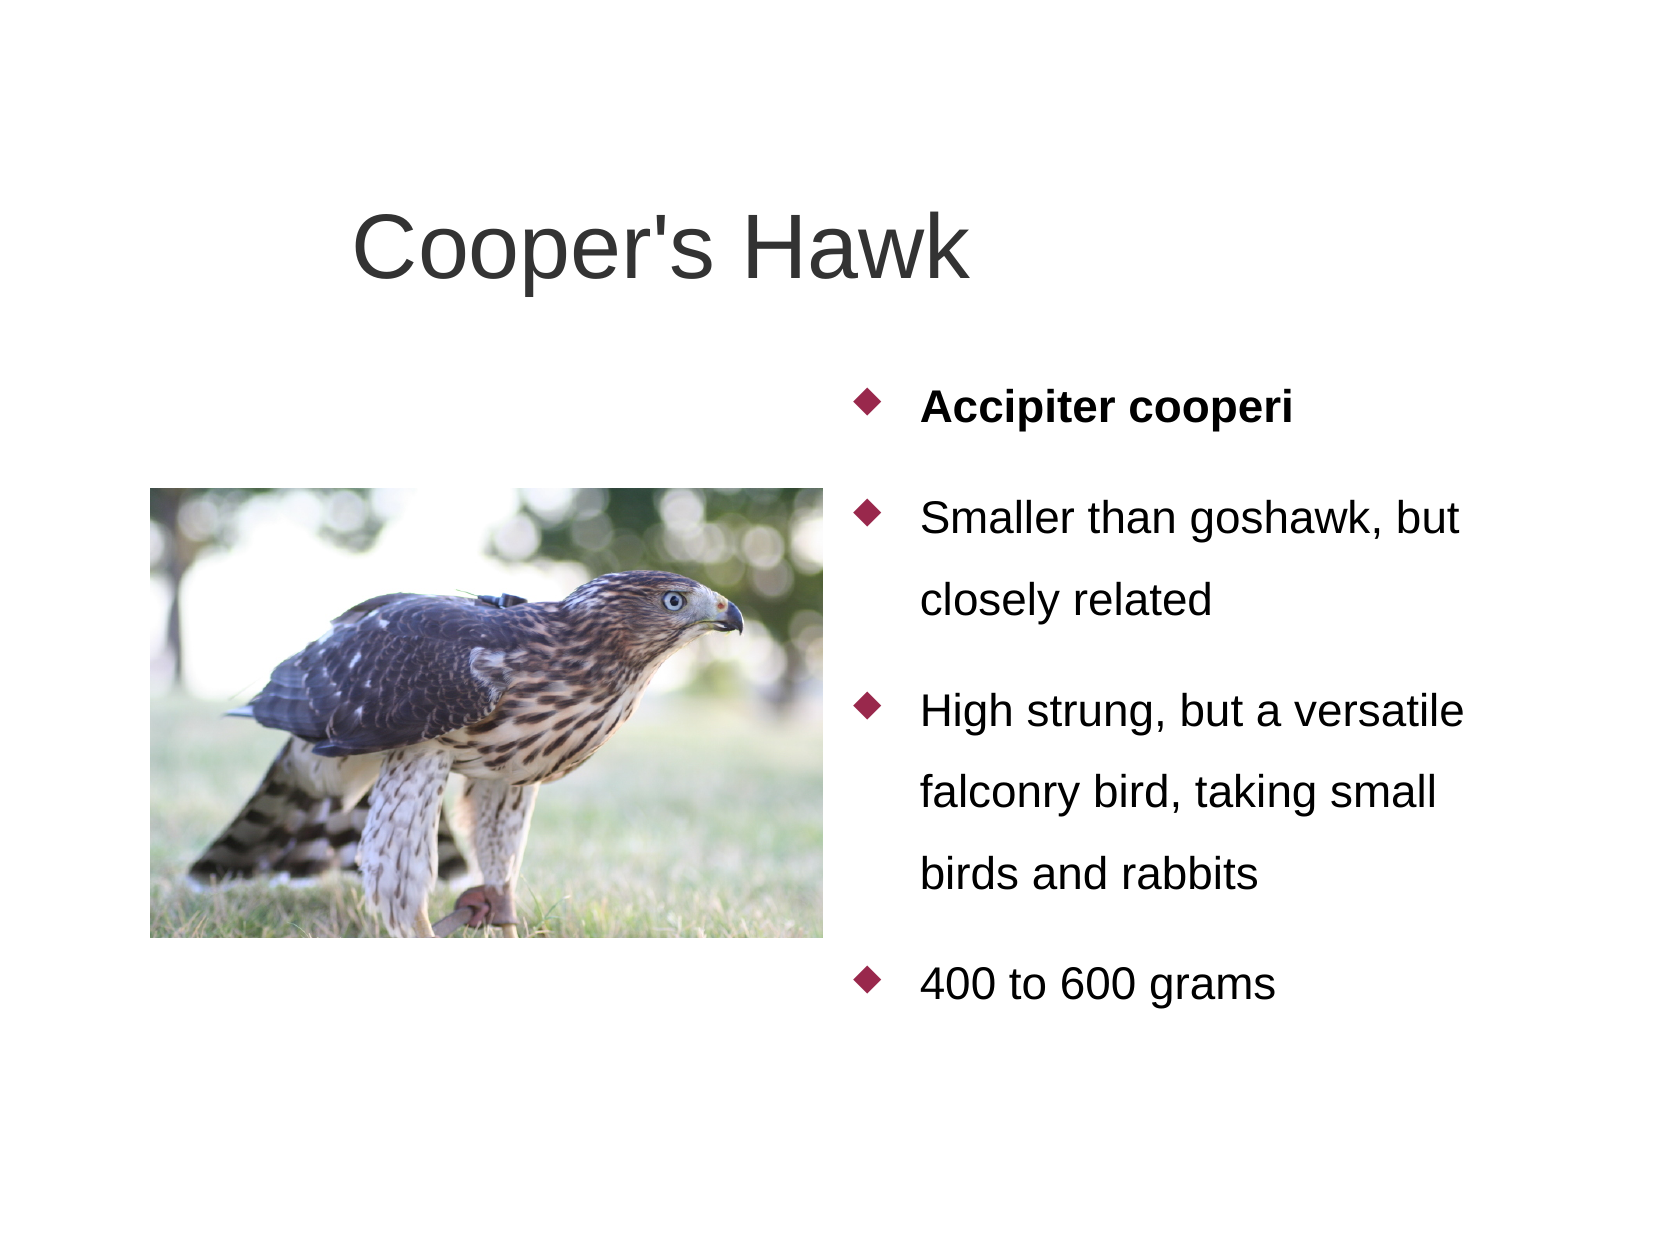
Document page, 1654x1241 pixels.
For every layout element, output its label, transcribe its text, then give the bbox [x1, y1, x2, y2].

picture [150, 488, 823, 938]
title Cooper's Hawk ‏ [351, 132, 1202, 308]
list Accipiter cooperi Smaller than goshawk, but closely related High strung, but a versatile falconry bird, taking small birds and rabbits 400 to 600 grams [841, 350, 1515, 1051]
